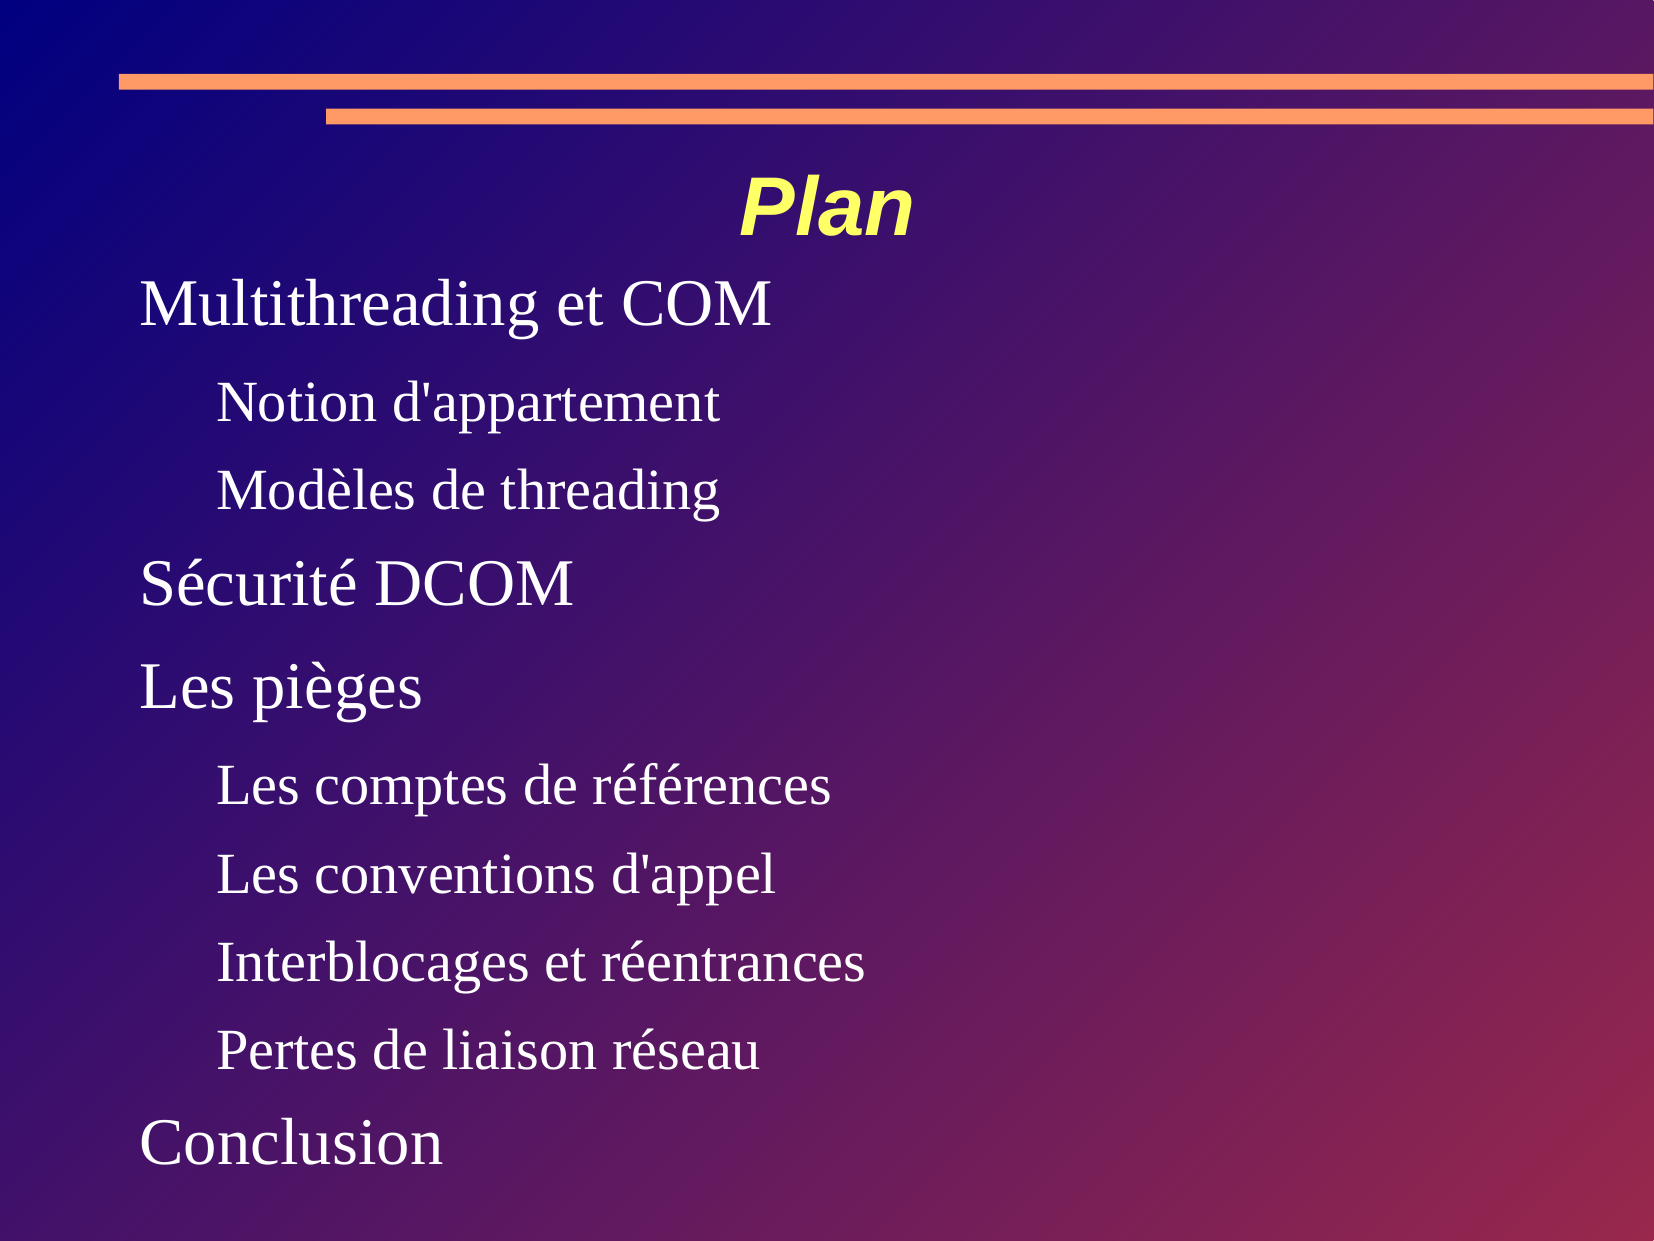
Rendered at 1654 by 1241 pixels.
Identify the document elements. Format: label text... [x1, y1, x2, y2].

title Plan [121, 102, 1534, 265]
list Multithreading et COM Notion d'appartement Modèles de threading Sécurité DCOM Les pièges Les comptes de références Les conventions d'appel Interblocages et réentrances Pertes de liaison réseau Conclusion [121, 265, 1534, 1180]
